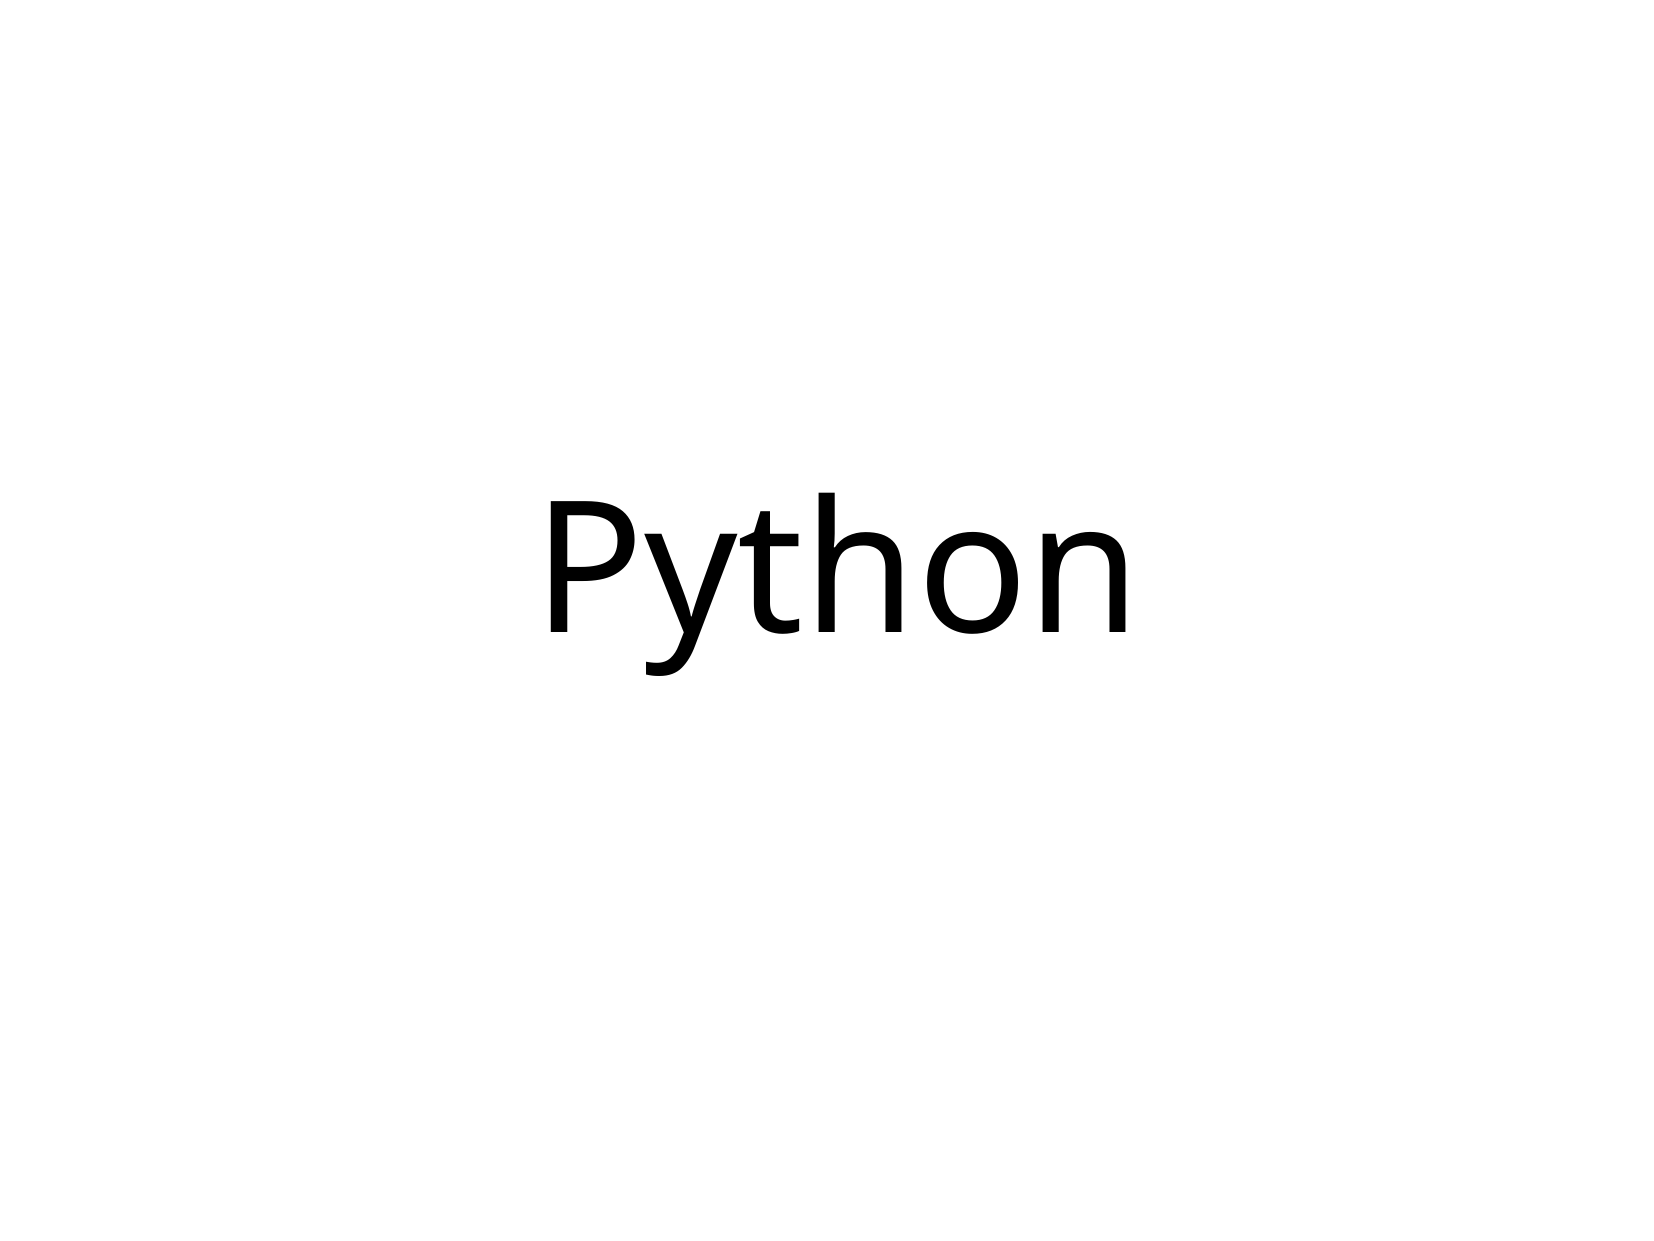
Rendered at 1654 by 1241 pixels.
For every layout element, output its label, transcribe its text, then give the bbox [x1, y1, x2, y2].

subtitle Python [29, 118, 1571, 1004]
